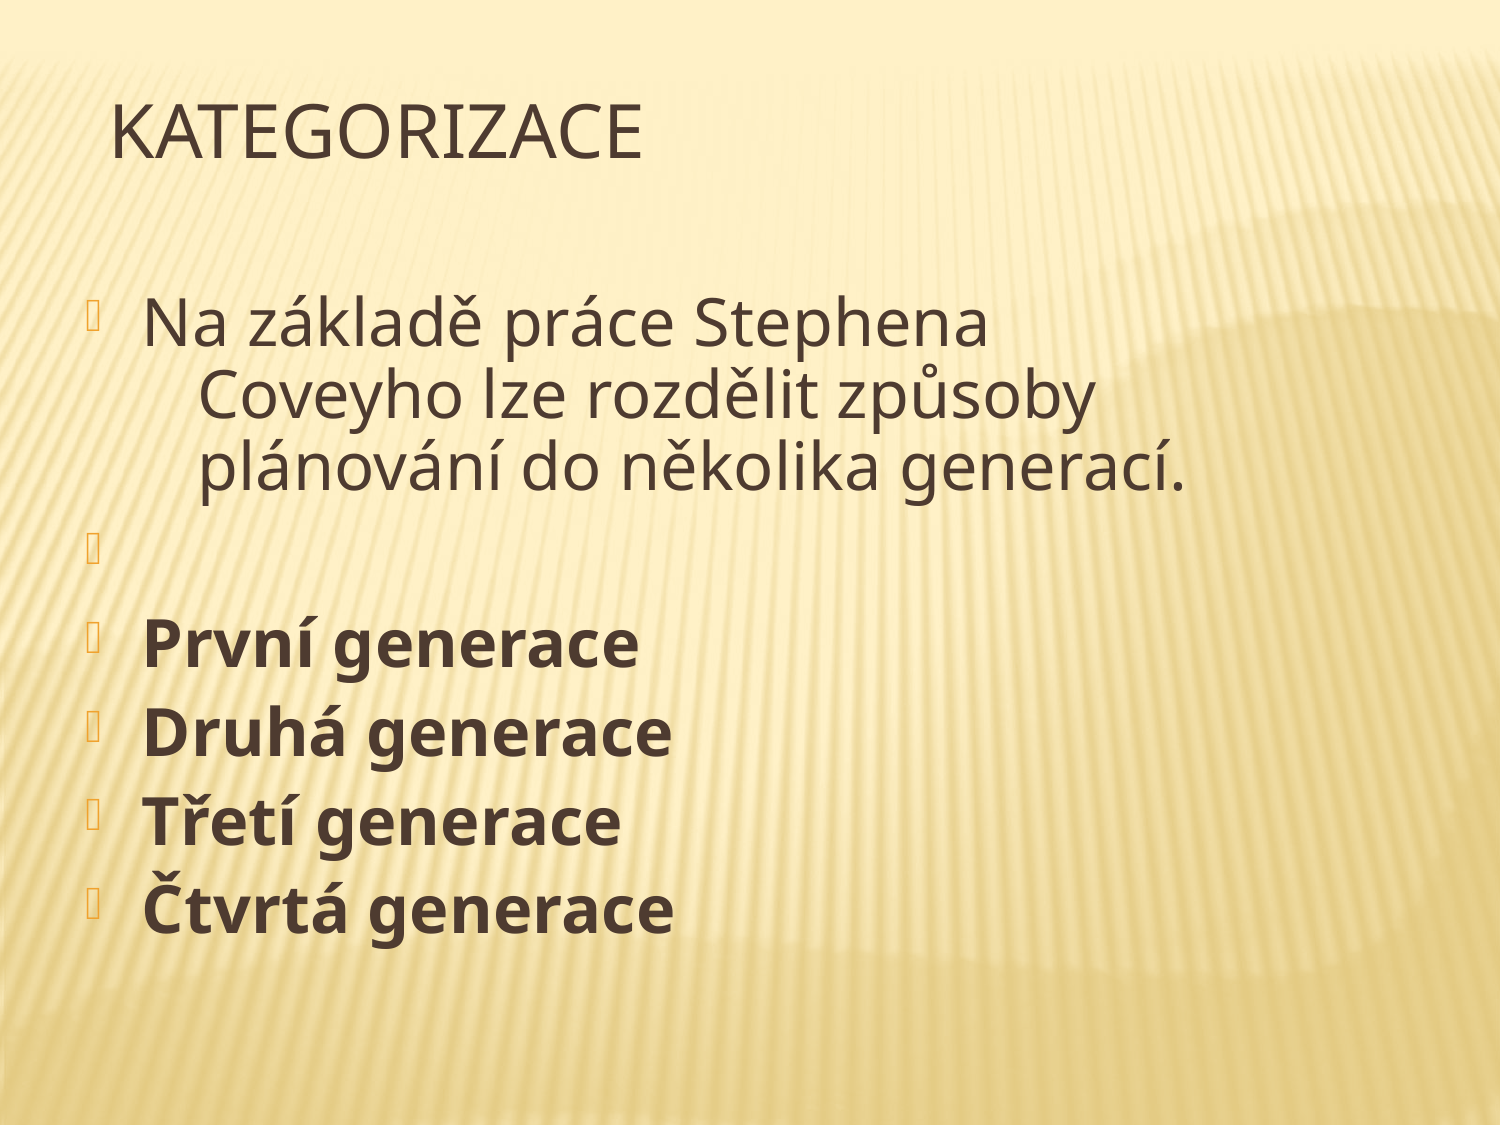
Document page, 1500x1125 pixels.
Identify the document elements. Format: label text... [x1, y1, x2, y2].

list Na základě práce Stephena Coveyho lze rozdělit způsoby plánování do několika generací. První generace Druhá generace Třetí generace Čtvrtá generace [70, 281, 1296, 1004]
title Kategorizace [93, 35, 1383, 223]
